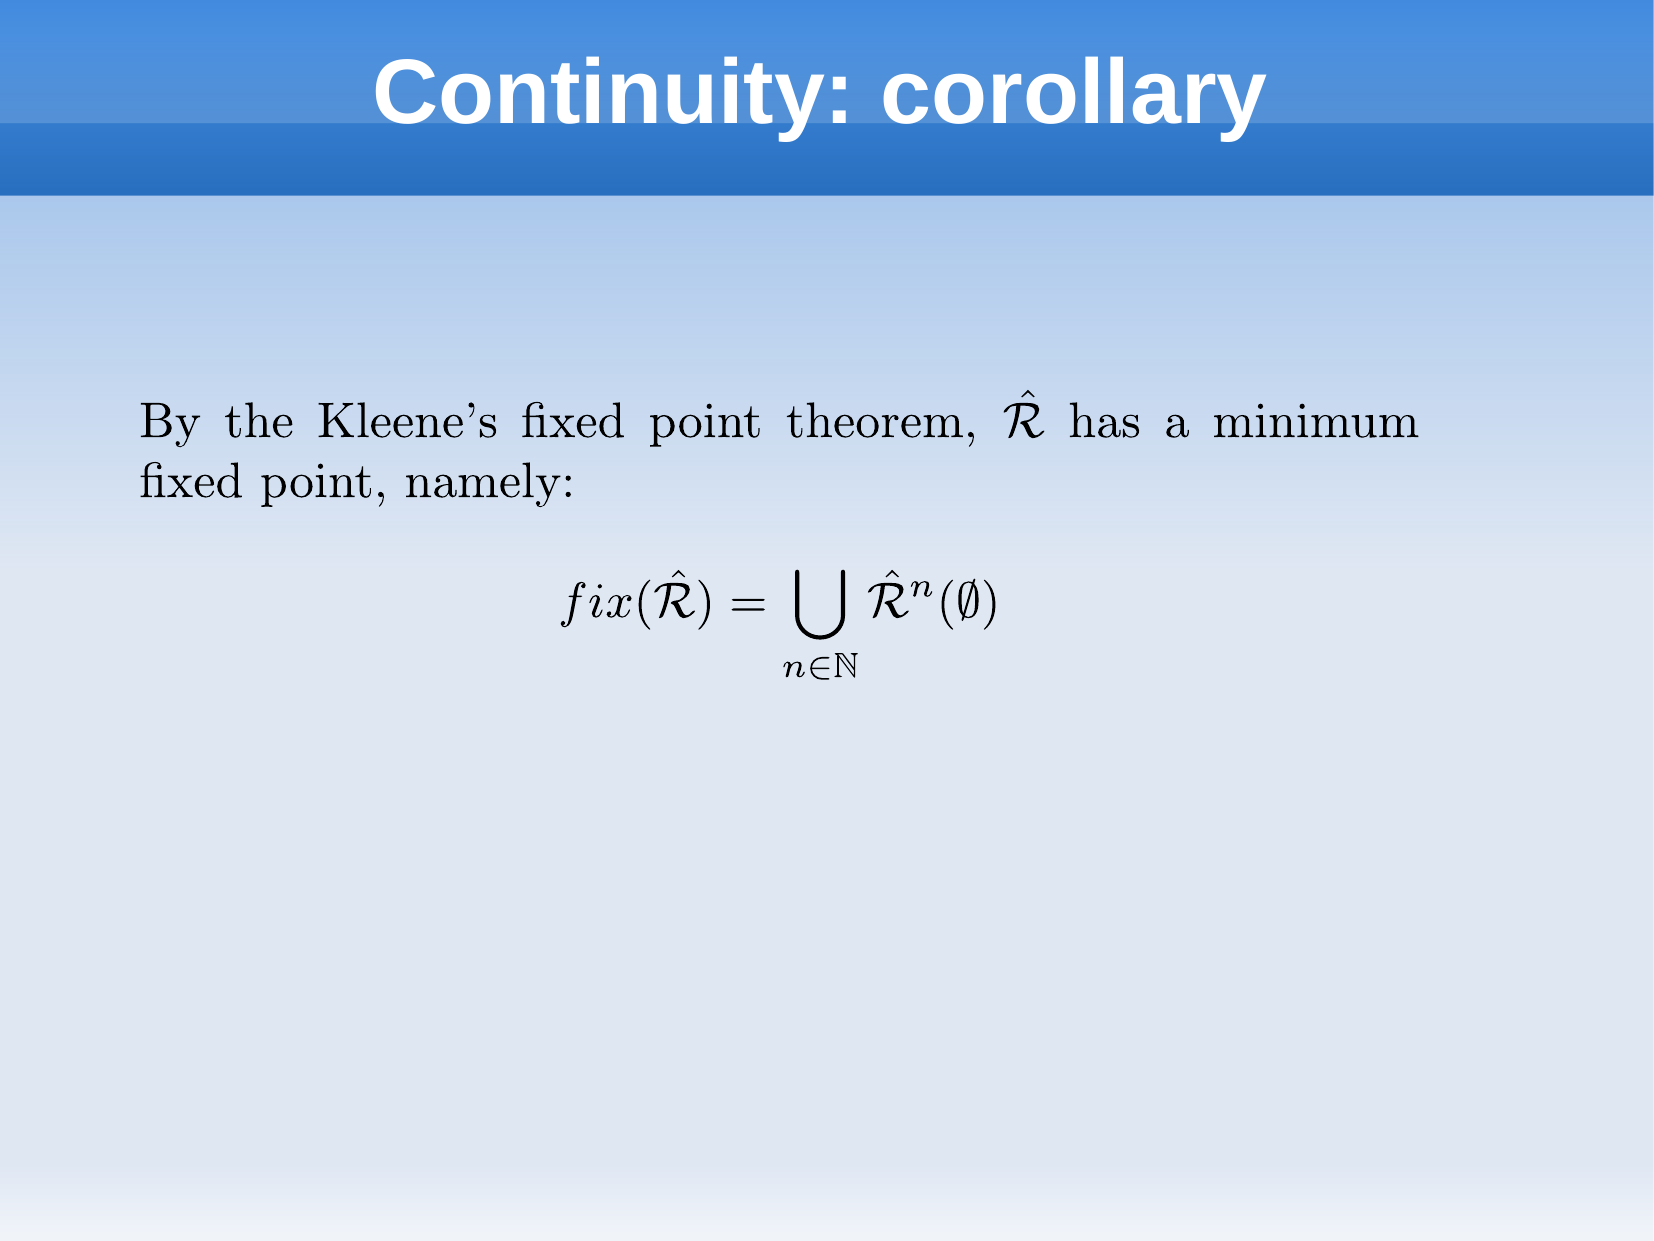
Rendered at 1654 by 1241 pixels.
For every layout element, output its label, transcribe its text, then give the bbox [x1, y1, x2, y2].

title Continuity: corollary [76, 0, 1565, 196]
picture [0, 0, 1654, 1241]
